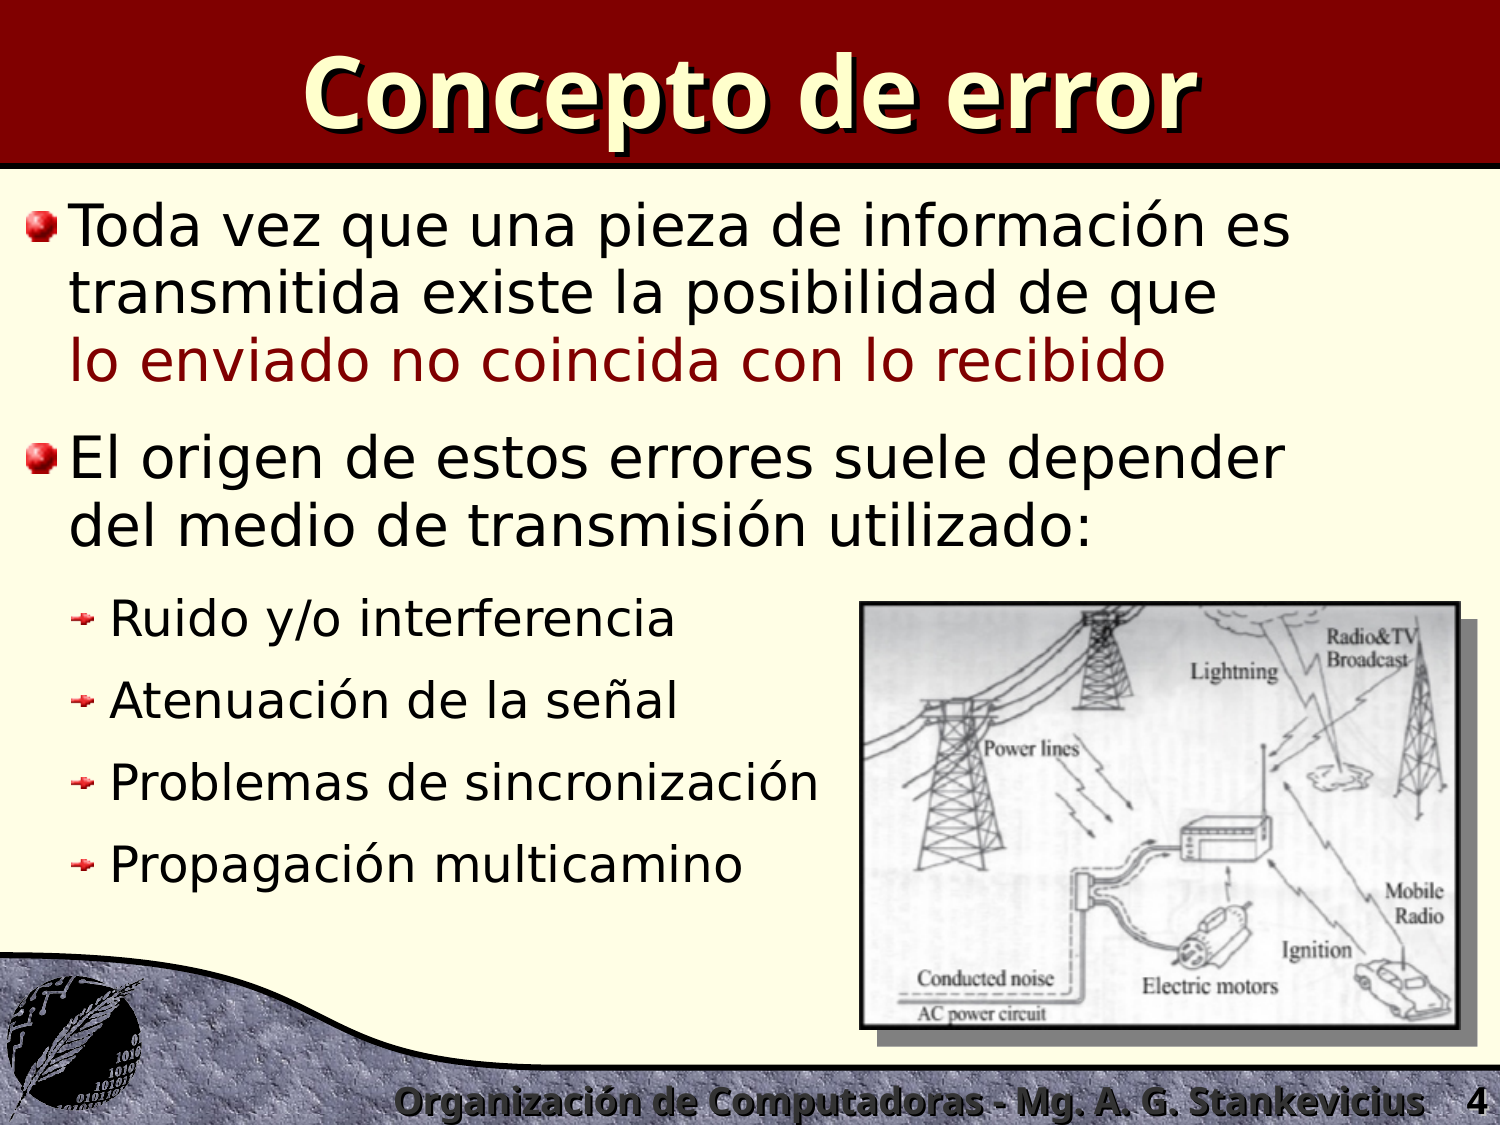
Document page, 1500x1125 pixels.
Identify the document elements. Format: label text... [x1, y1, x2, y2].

list Toda vez que una pieza de información es transmitida existe la posibilidad de que lo enviado no coincida con lo recibido El origen de estos errores suele depender del medio de transmisión utilizado: Ruido y/o interferencia Atenuación de la señal Problemas de sincronización Propagación multicamino [11, 192, 1486, 935]
title Concepto de error [15, 5, 1485, 160]
picture [802, 1100, 806, 1110]
picture [0, 959, 1500, 1125]
picture [448, 1100, 455, 1110]
picture [1058, 1100, 1065, 1110]
picture [859, 601, 1461, 1030]
